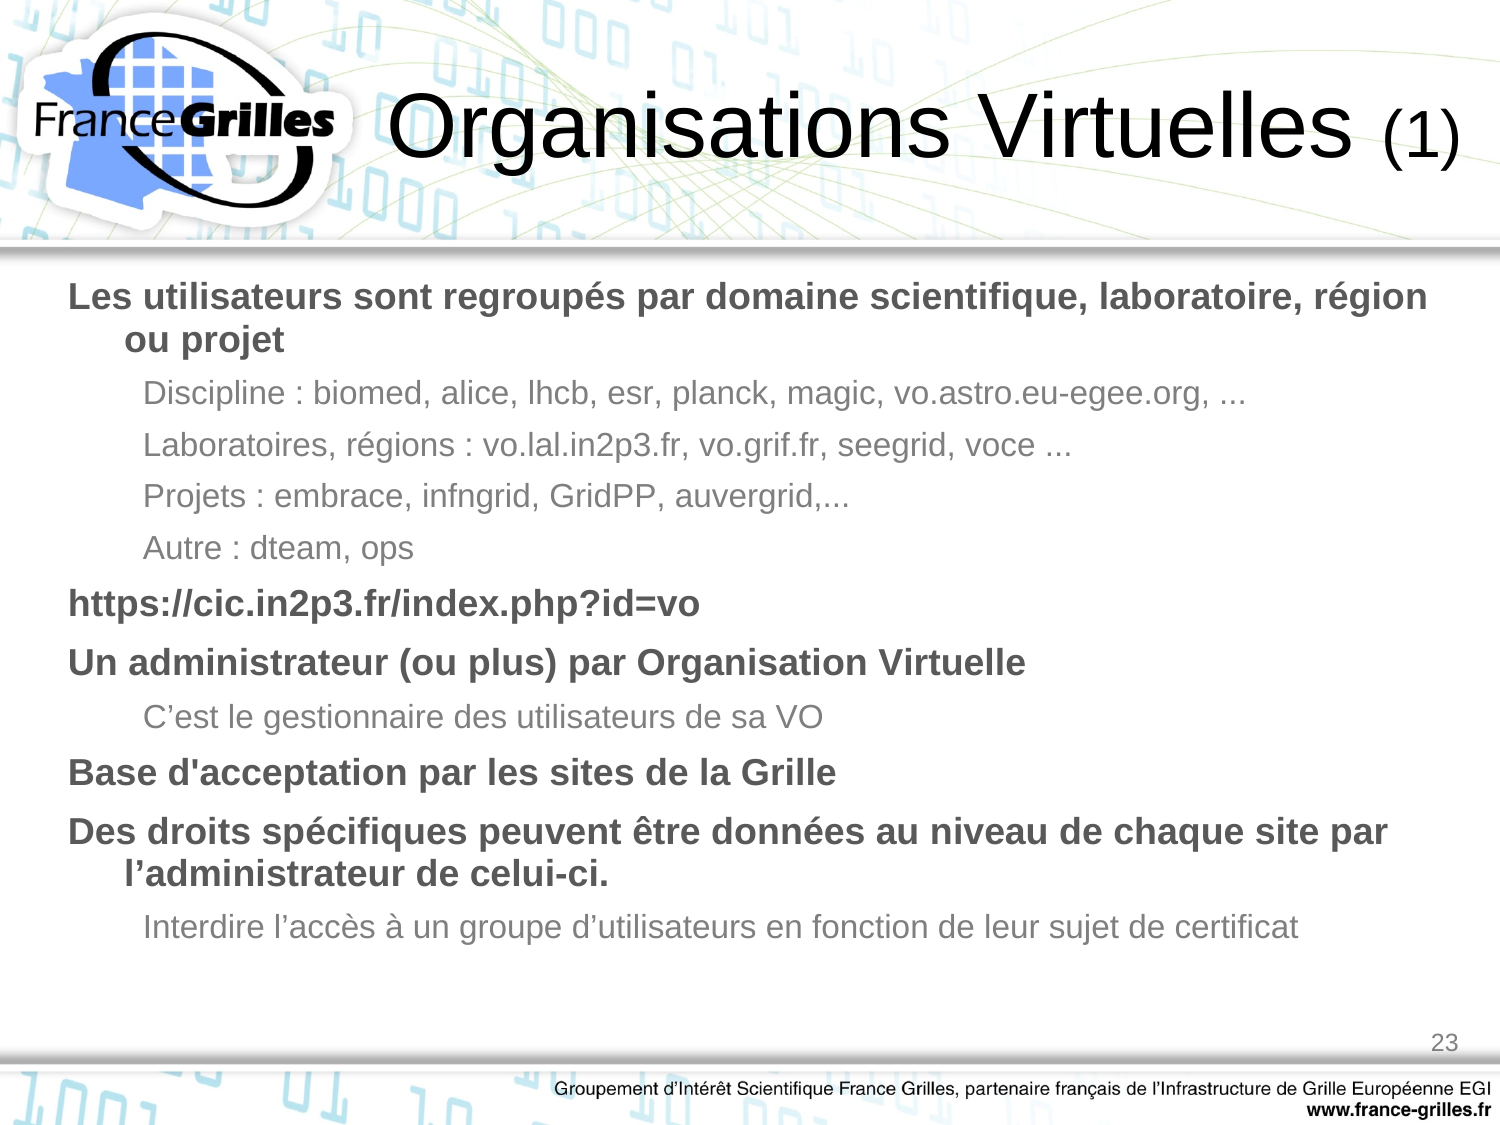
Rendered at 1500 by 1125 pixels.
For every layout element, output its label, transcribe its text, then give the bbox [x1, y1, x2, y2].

list Les utilisateurs sont regroupés par domaine scientifique, laboratoire, région ou projet Discipline : biomed, alice, lhcb, esr, planck, magic, vo.astro.eu-egee.org, ... Laboratoires, régions : vo.lal.in2p3.fr, vo.grif.fr, seegrid, voce ... Projets : embrace, infngrid, GridPP, auvergrid,... Autre : dteam, ops https://cic.in2p3.fr/index.php?id=vo Un administrateur (ou plus) par Organisation Virtuelle C’est le gestionnaire des utilisateurs de sa VO Base d'acceptation par les sites de la Grille Des droits spécifiques peuvent être données au niveau de chaque site par l’administrateur de celui-ci. Interdire l’accès à un groupe d’utilisateurs en fonction de leur sujet de certificat [53, 268, 1459, 1030]
title Organisations Virtuelles (1) [372, 7, 1500, 244]
picture [0, 0, 1500, 1125]
